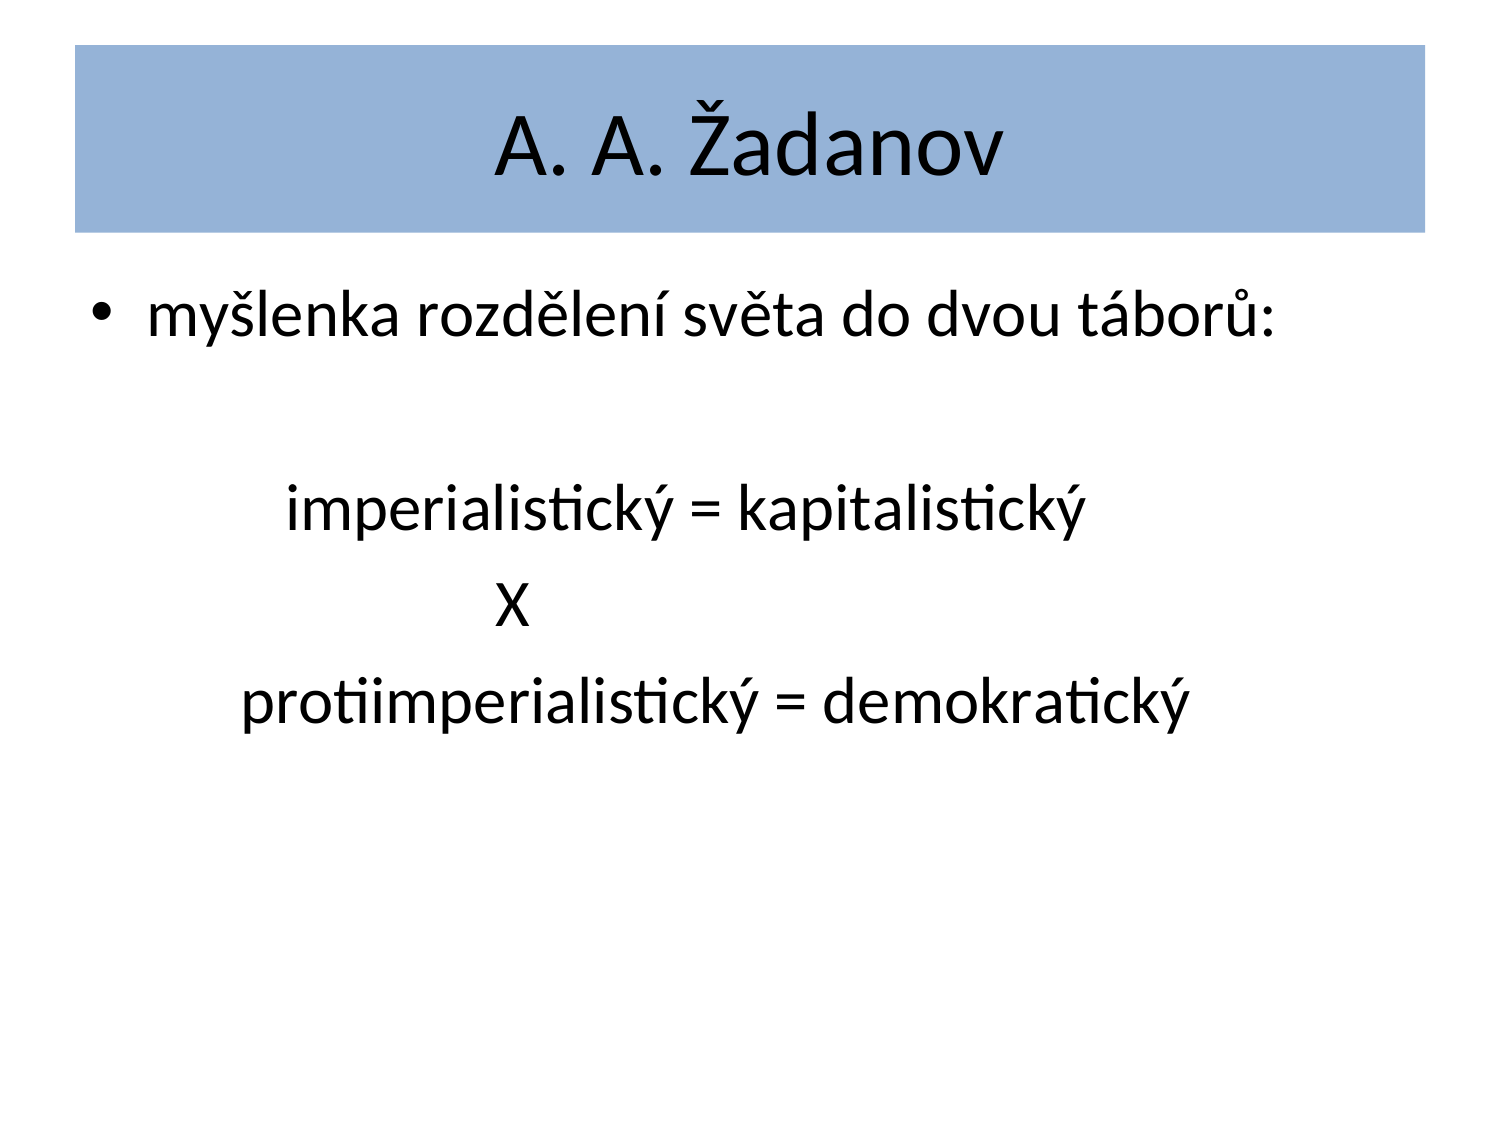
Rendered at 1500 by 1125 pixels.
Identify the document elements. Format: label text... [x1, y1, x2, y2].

title A. A. Žadanov [75, 45, 1426, 233]
list myšlenka rozdělení světa do dvou táborů: imperialistický = kapitalistický X protiimperialistický = demokratický [75, 262, 1426, 1006]
